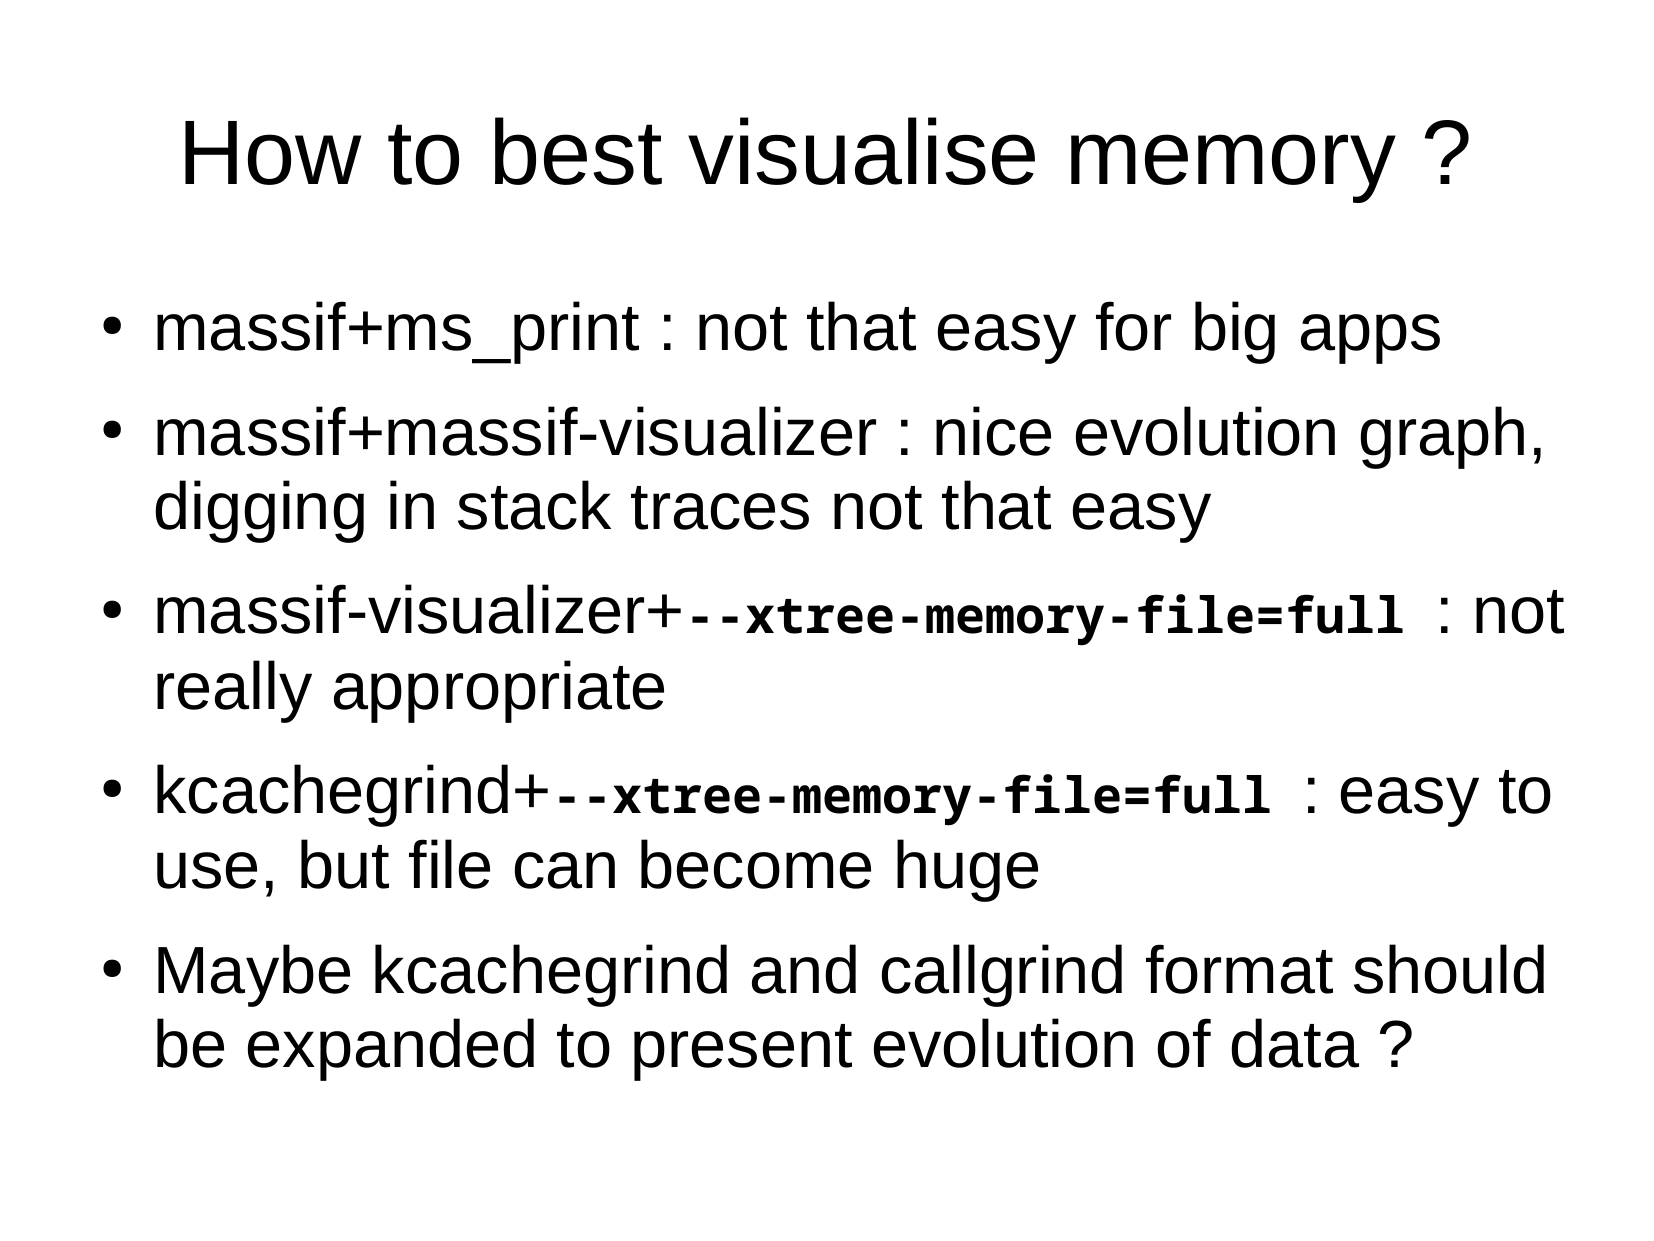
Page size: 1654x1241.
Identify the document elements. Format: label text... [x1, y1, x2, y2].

list massif+ms_print : not that easy for big apps massif+massif-visualizer : nice evolution graph, digging in stack traces not that easy massif-visualizer+--xtree-memory-file=full : not really appropriate kcachegrind+--xtree-memory-file=full : easy to use, but file can become huge Maybe kcachegrind and callgrind format should be expanded to present evolution of data ? [82, 290, 1571, 1186]
title How to best visualise memory ? [82, 49, 1571, 257]
